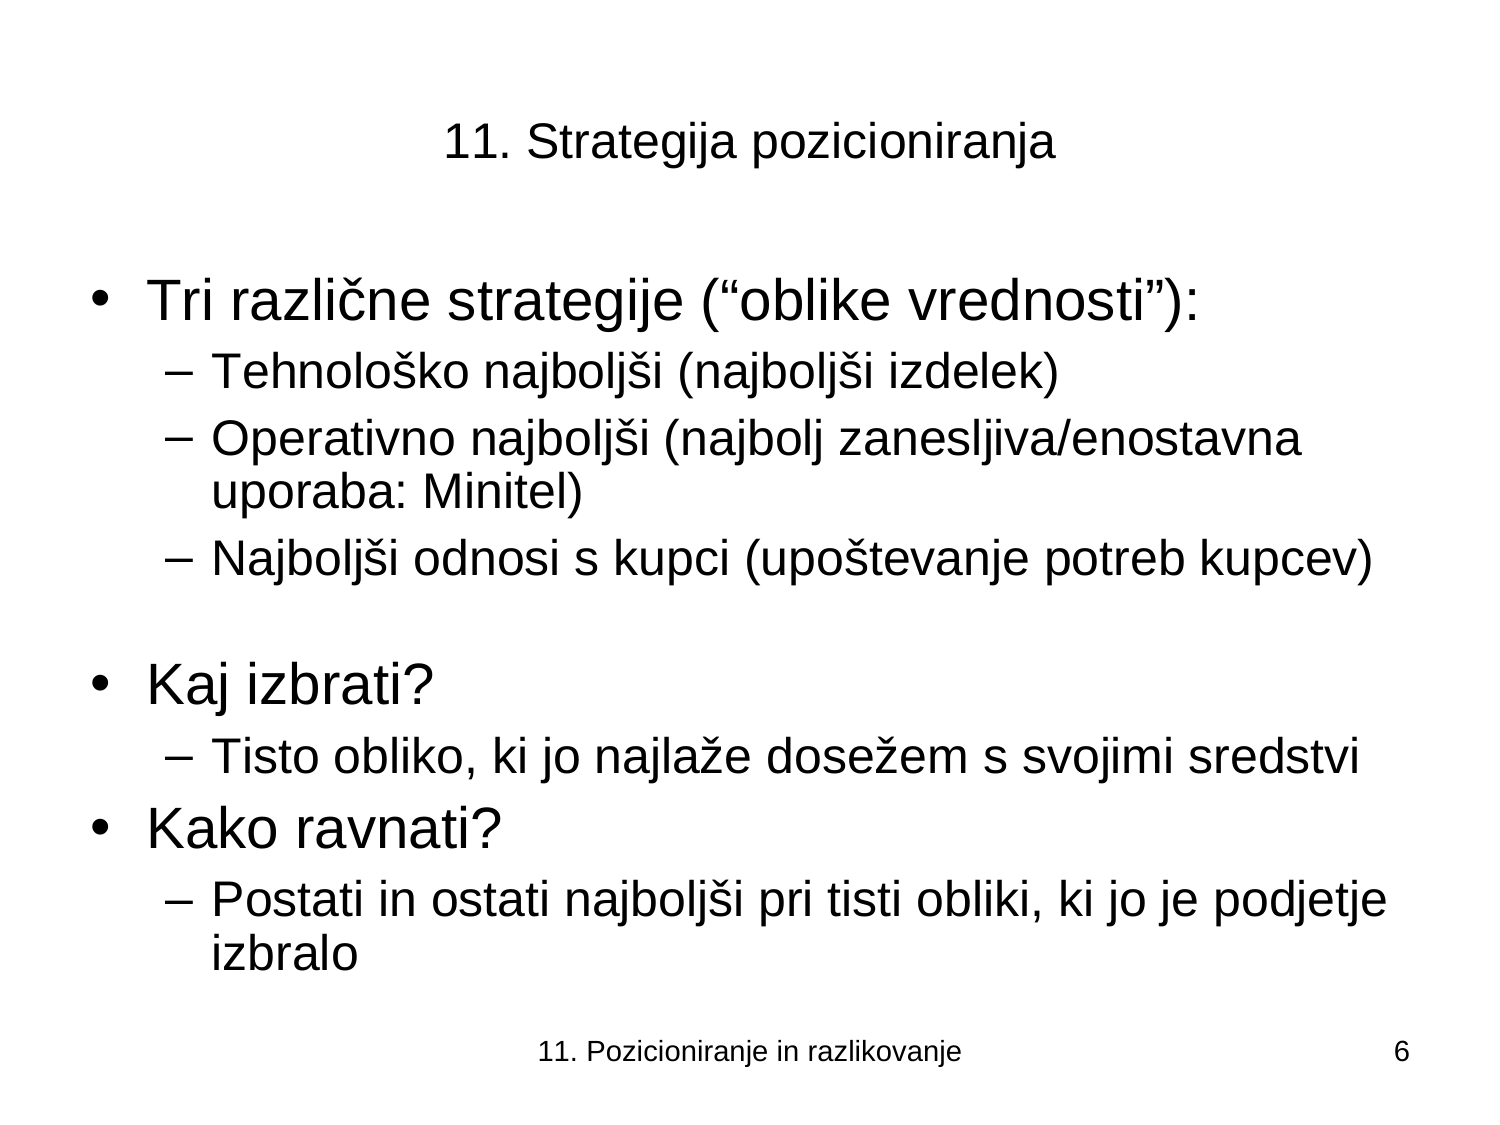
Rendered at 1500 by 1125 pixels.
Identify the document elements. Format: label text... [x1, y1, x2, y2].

text_box <number> [1074, 1024, 1426, 1103]
title 11. Strategija pozicioniranja [75, 45, 1426, 233]
text_box 11. Pozicioniranje in razlikovanje [512, 1024, 988, 1103]
list Tri različne strategije (“oblike vrednosti”): Tehnološko najboljši (najboljši izdelek) Operativno najboljši (najbolj zanesljiva/enostavna uporaba: Minitel) Najboljši odnosi s kupci (upoštevanje potreb kupcev) Kaj izbrati? Tisto obliko, ki jo najlaže dosežem s svojimi sredstvi Kako ravnati? Postati in ostati najboljši pri tisti obliki, ki jo je podjetje izbralo [75, 262, 1426, 1006]
